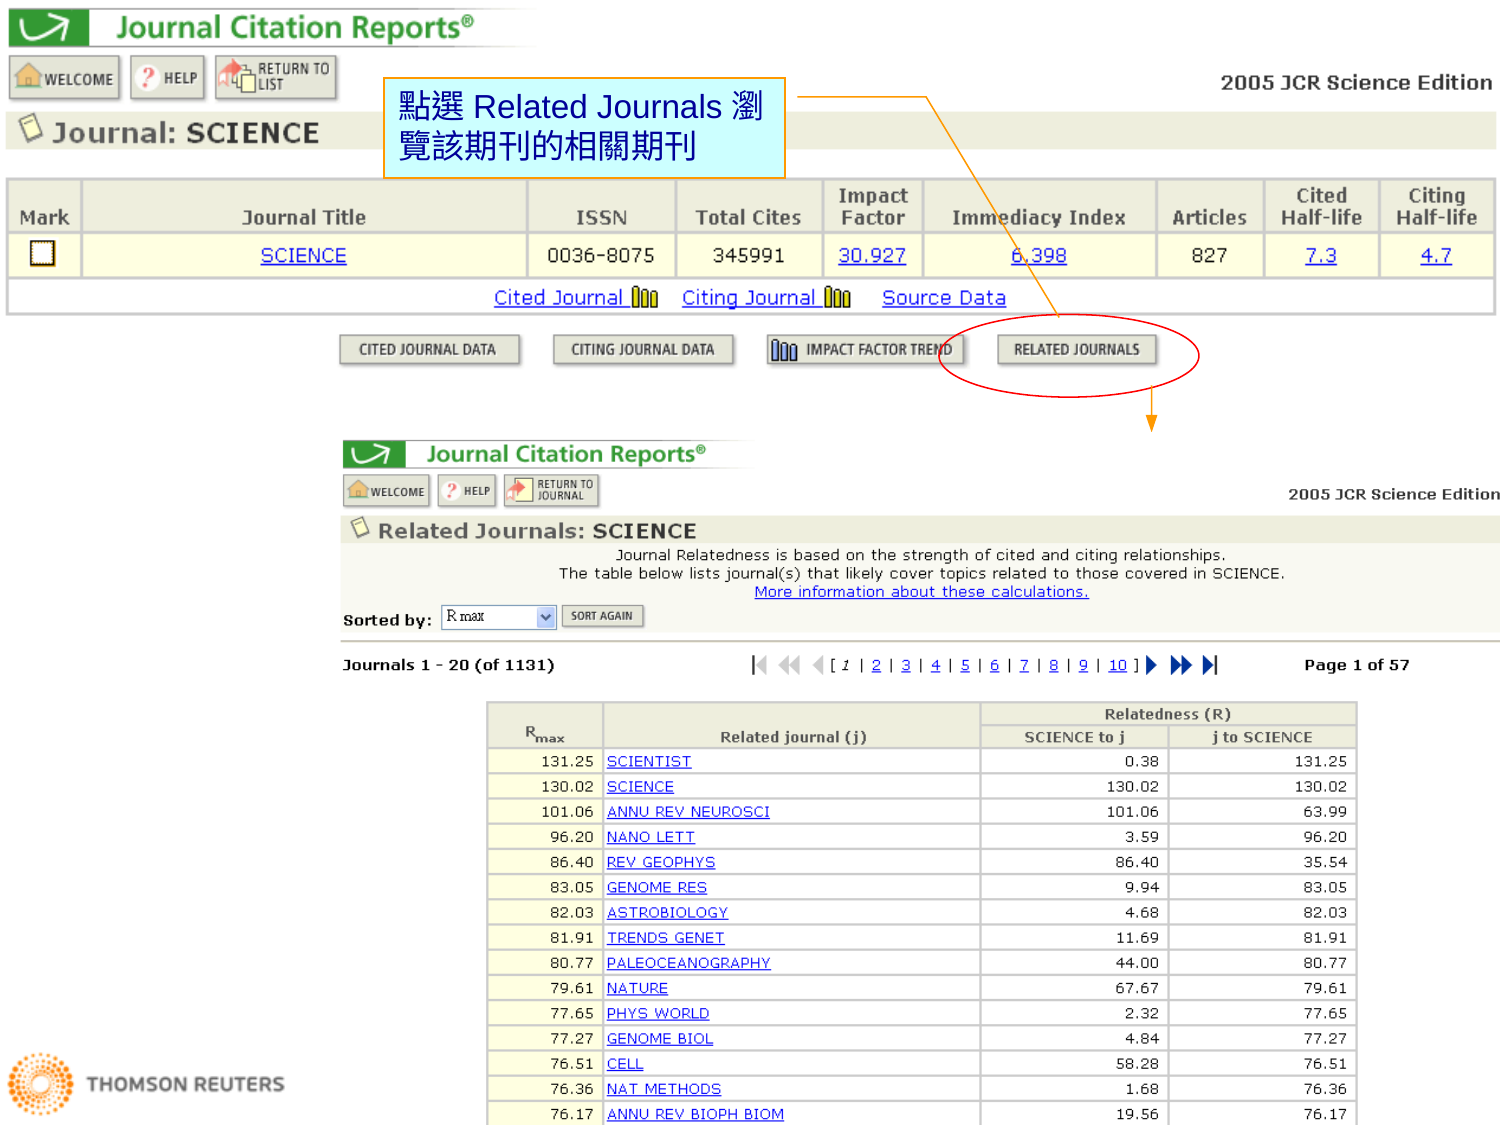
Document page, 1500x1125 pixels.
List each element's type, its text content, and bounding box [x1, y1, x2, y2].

picture [0, 0, 1500, 399]
picture [336, 432, 1500, 1125]
picture [940, 316, 1198, 396]
text_box 點選Related Journals瀏覽該期刊的相關期刊 [384, 78, 785, 178]
